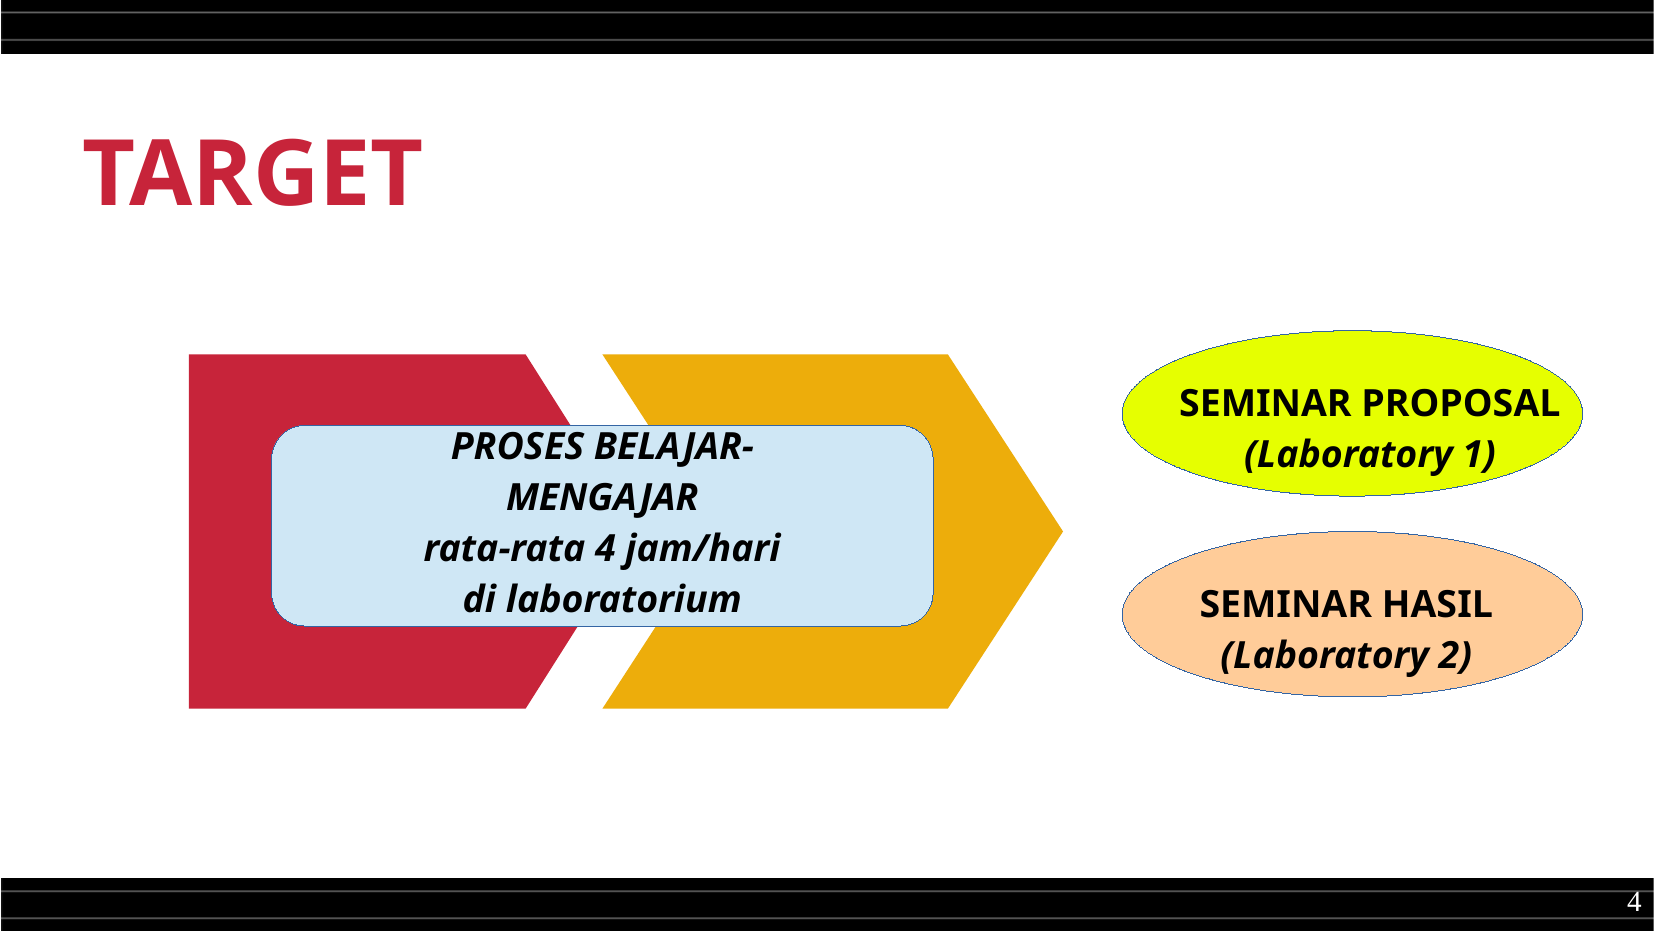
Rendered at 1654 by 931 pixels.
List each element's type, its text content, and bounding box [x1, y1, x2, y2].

text_box [1205, 678, 1499, 697]
text_box SEMINAR HASIL (Laboratory 2) [1122, 578, 1571, 678]
text_box [188, 354, 1064, 709]
text_box [1205, 477, 1500, 497]
picture [1, 0, 1654, 54]
picture [1, 878, 1654, 931]
text_box PROSES BELAJAR-MENGAJAR rata-rata 4 jam/hari di laboratorium [377, 430, 827, 614]
title TARGET [82, 92, 1571, 249]
text_box [1145, 531, 1560, 578]
text_box [1122, 330, 1560, 450]
text_box SEMINAR PROPOSAL (Laboratory 1) [1145, 377, 1595, 477]
text_box [1571, 588, 1583, 641]
